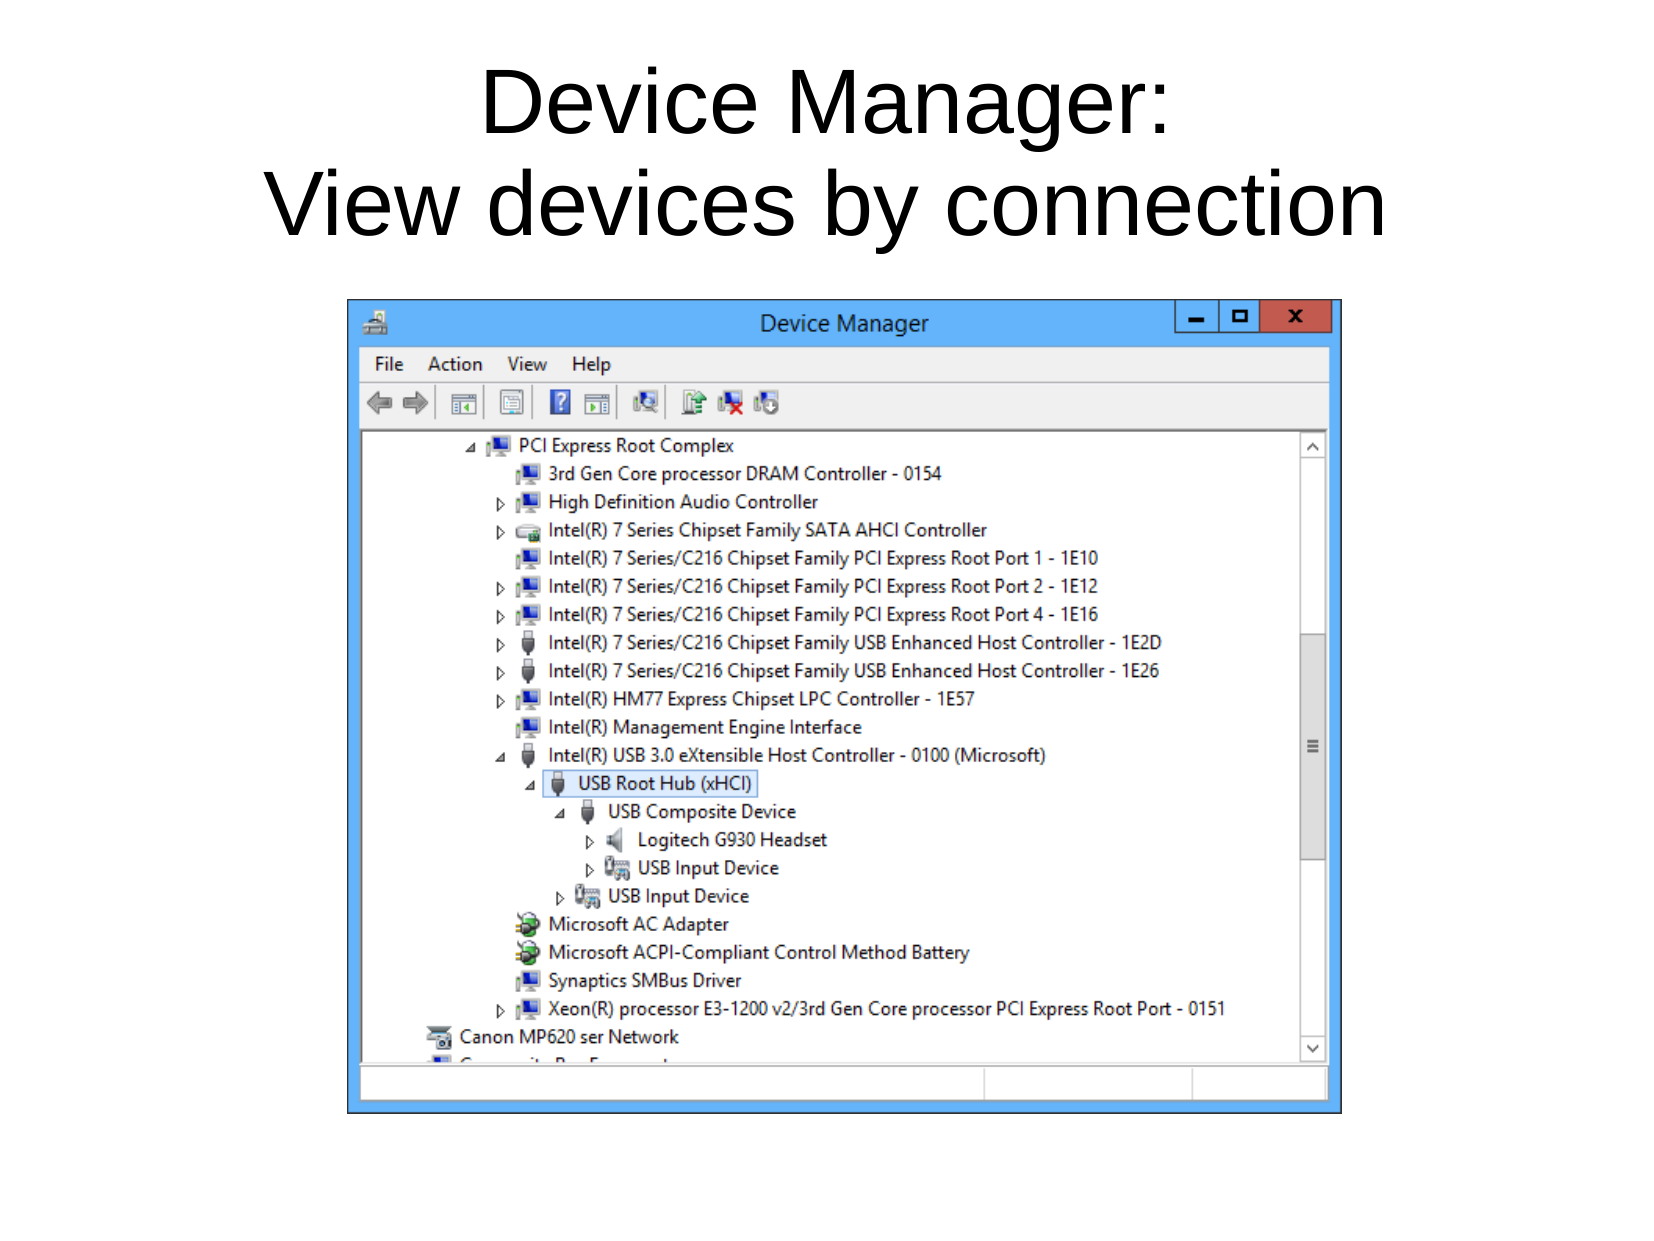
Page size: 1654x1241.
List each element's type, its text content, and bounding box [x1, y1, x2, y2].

title Device Manager: View devices by connection [82, 49, 1571, 257]
picture [347, 299, 1342, 1114]
